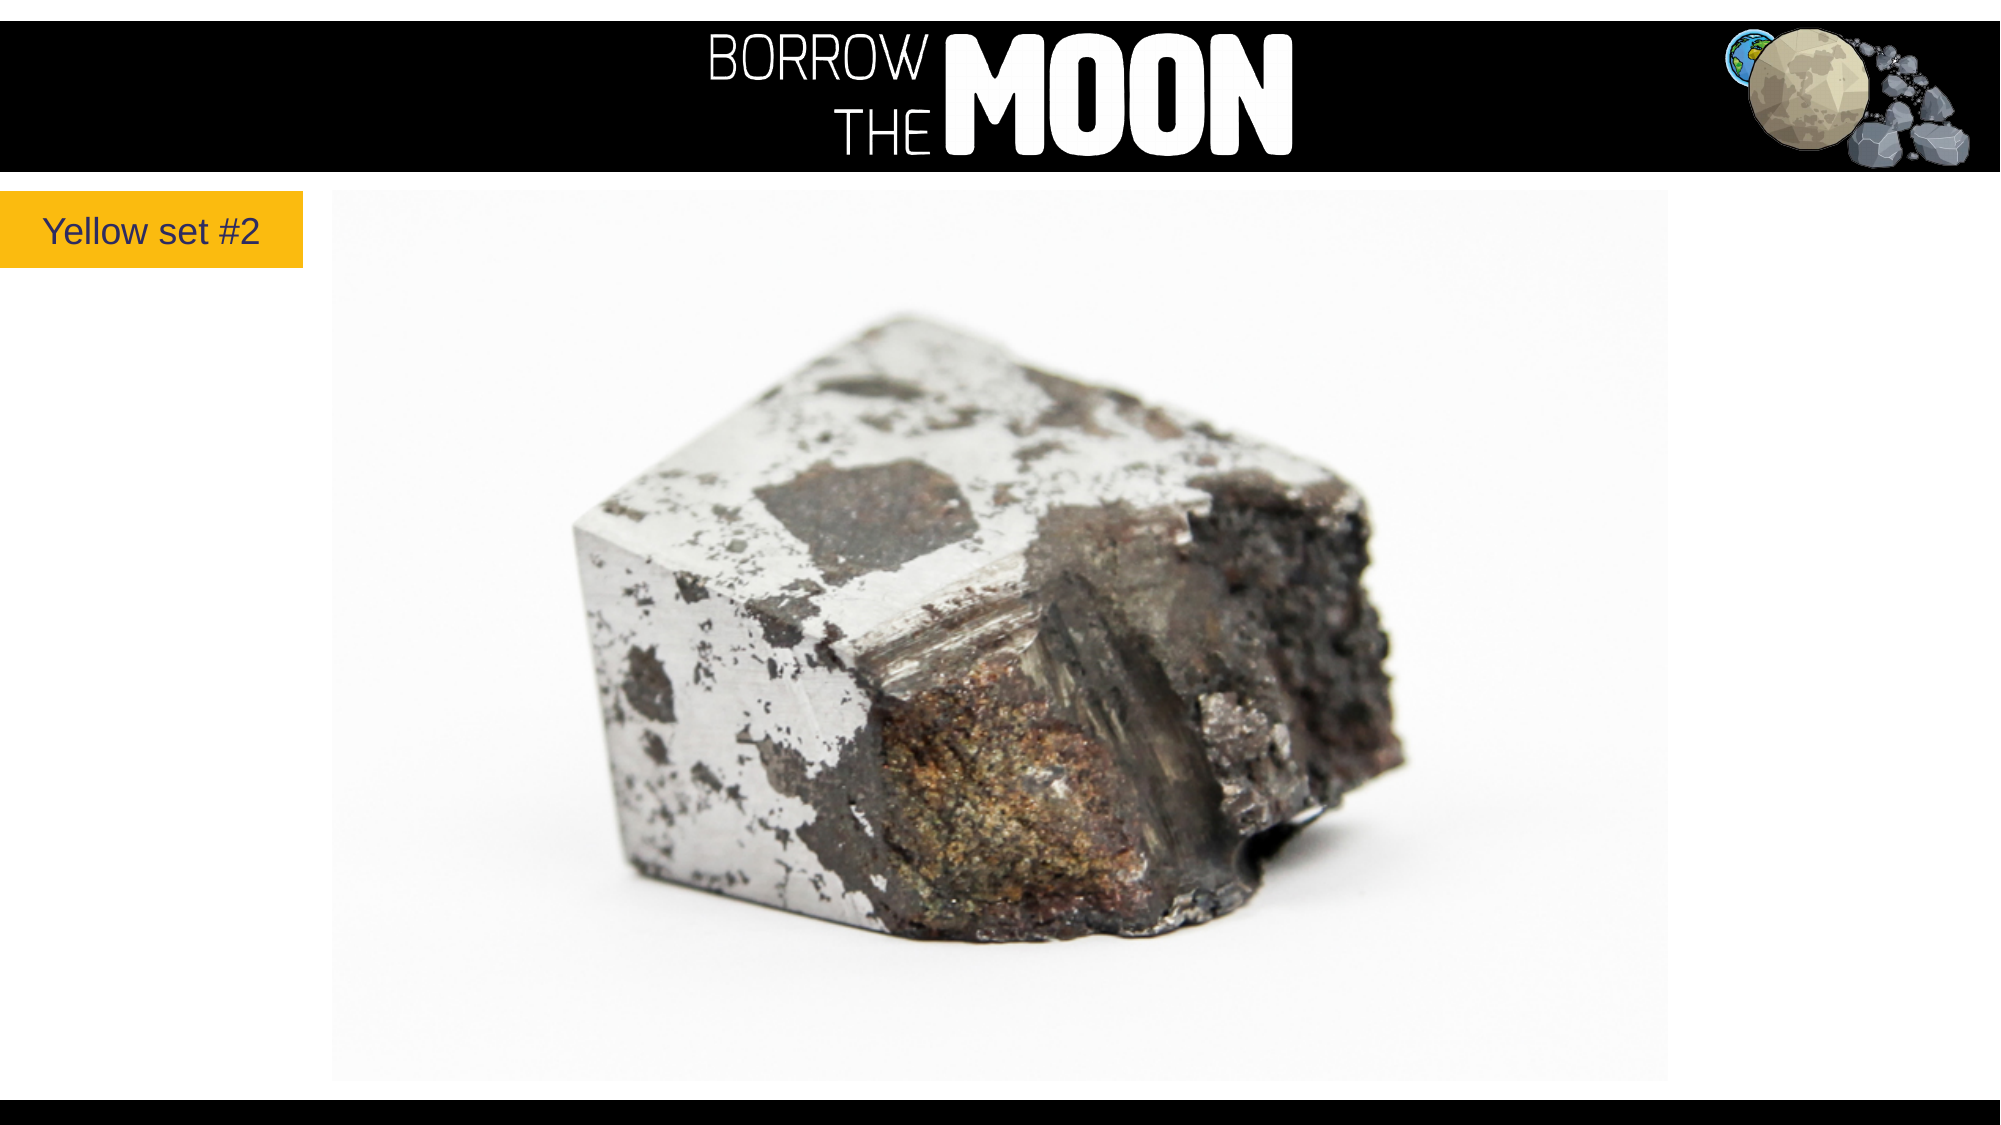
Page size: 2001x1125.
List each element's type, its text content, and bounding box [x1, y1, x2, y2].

picture [332, 190, 1668, 1081]
text_box Yellow set #2 [0, 191, 303, 268]
